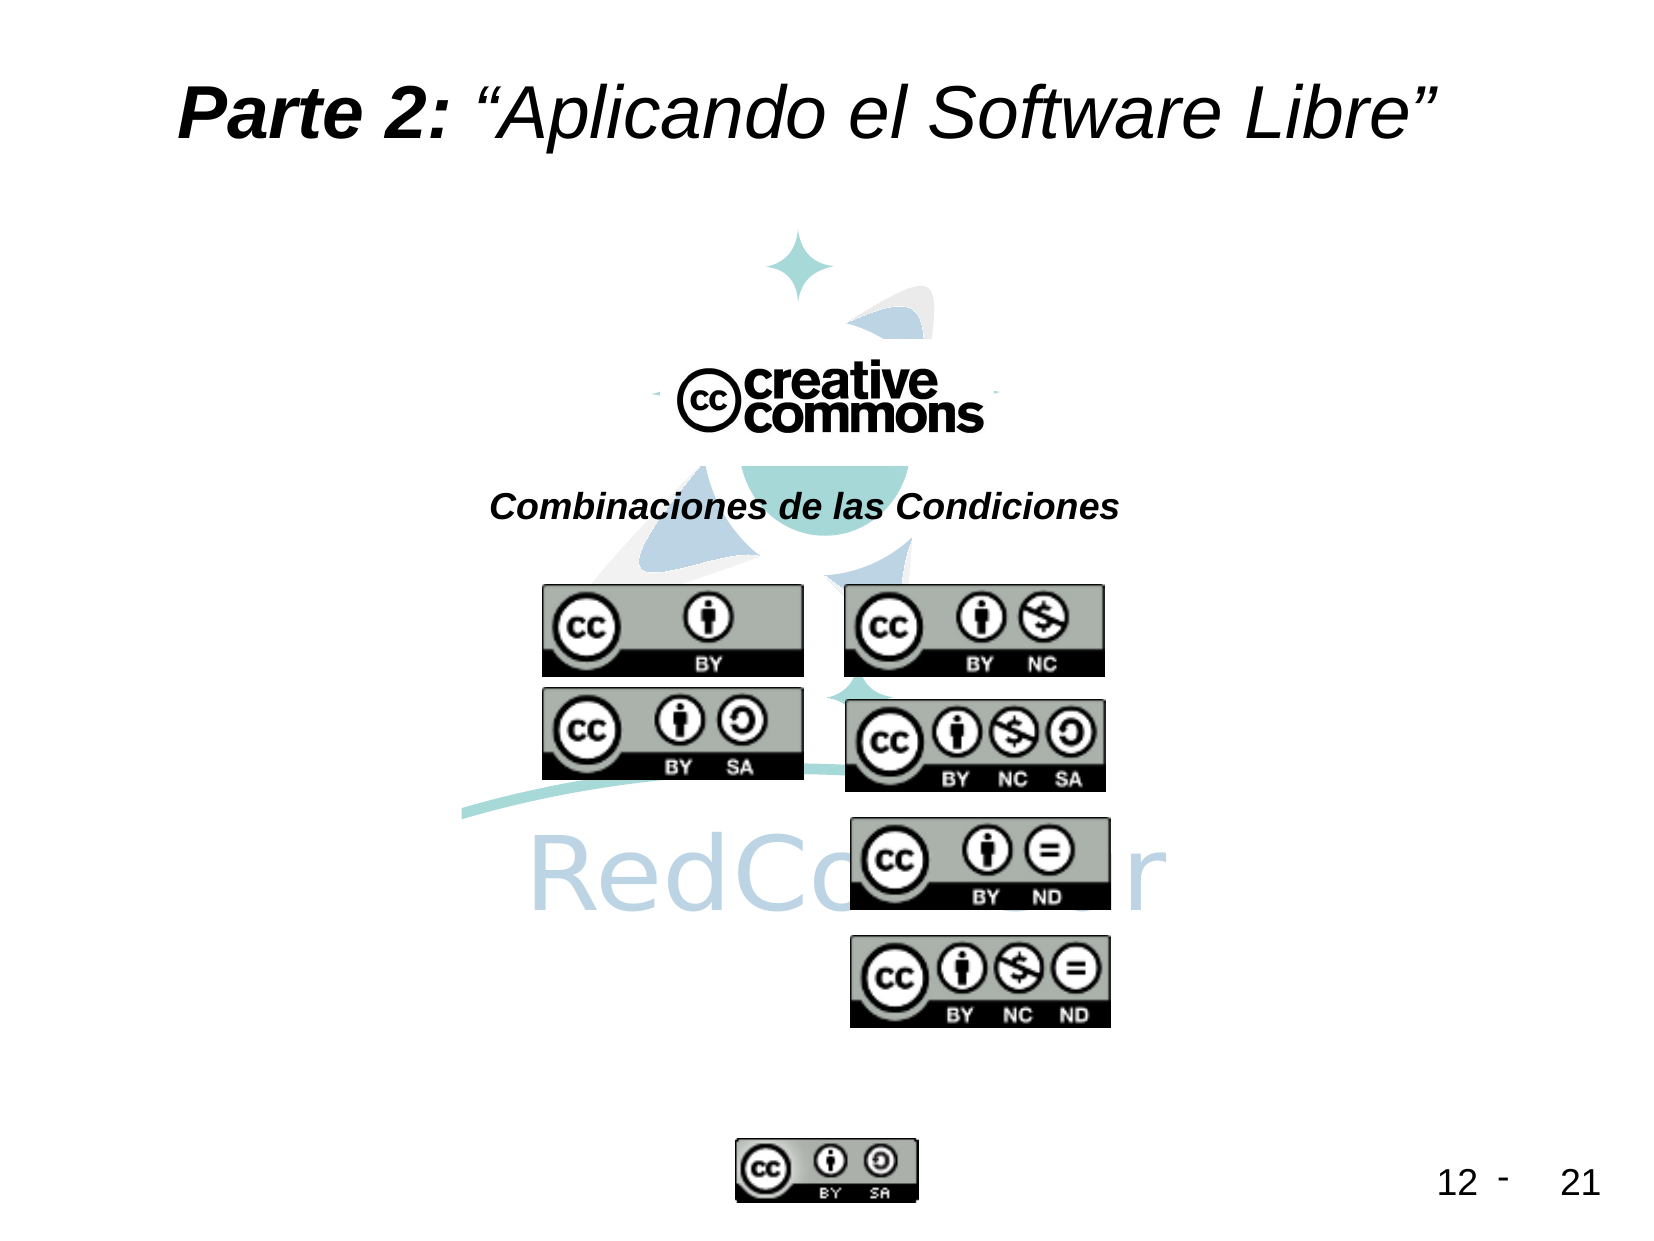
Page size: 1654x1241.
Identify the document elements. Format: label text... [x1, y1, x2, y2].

text_box Combinaciones de las Condiciones [474, 478, 1194, 536]
text_box 21 [1545, 1154, 1642, 1225]
text_box <número> [1421, 1154, 1545, 1225]
picture [461, 211, 1192, 1205]
text_box Parte 2: “Aplicando el Software Libre” [177, 70, 1561, 155]
text_box - [1482, 1147, 1530, 1205]
